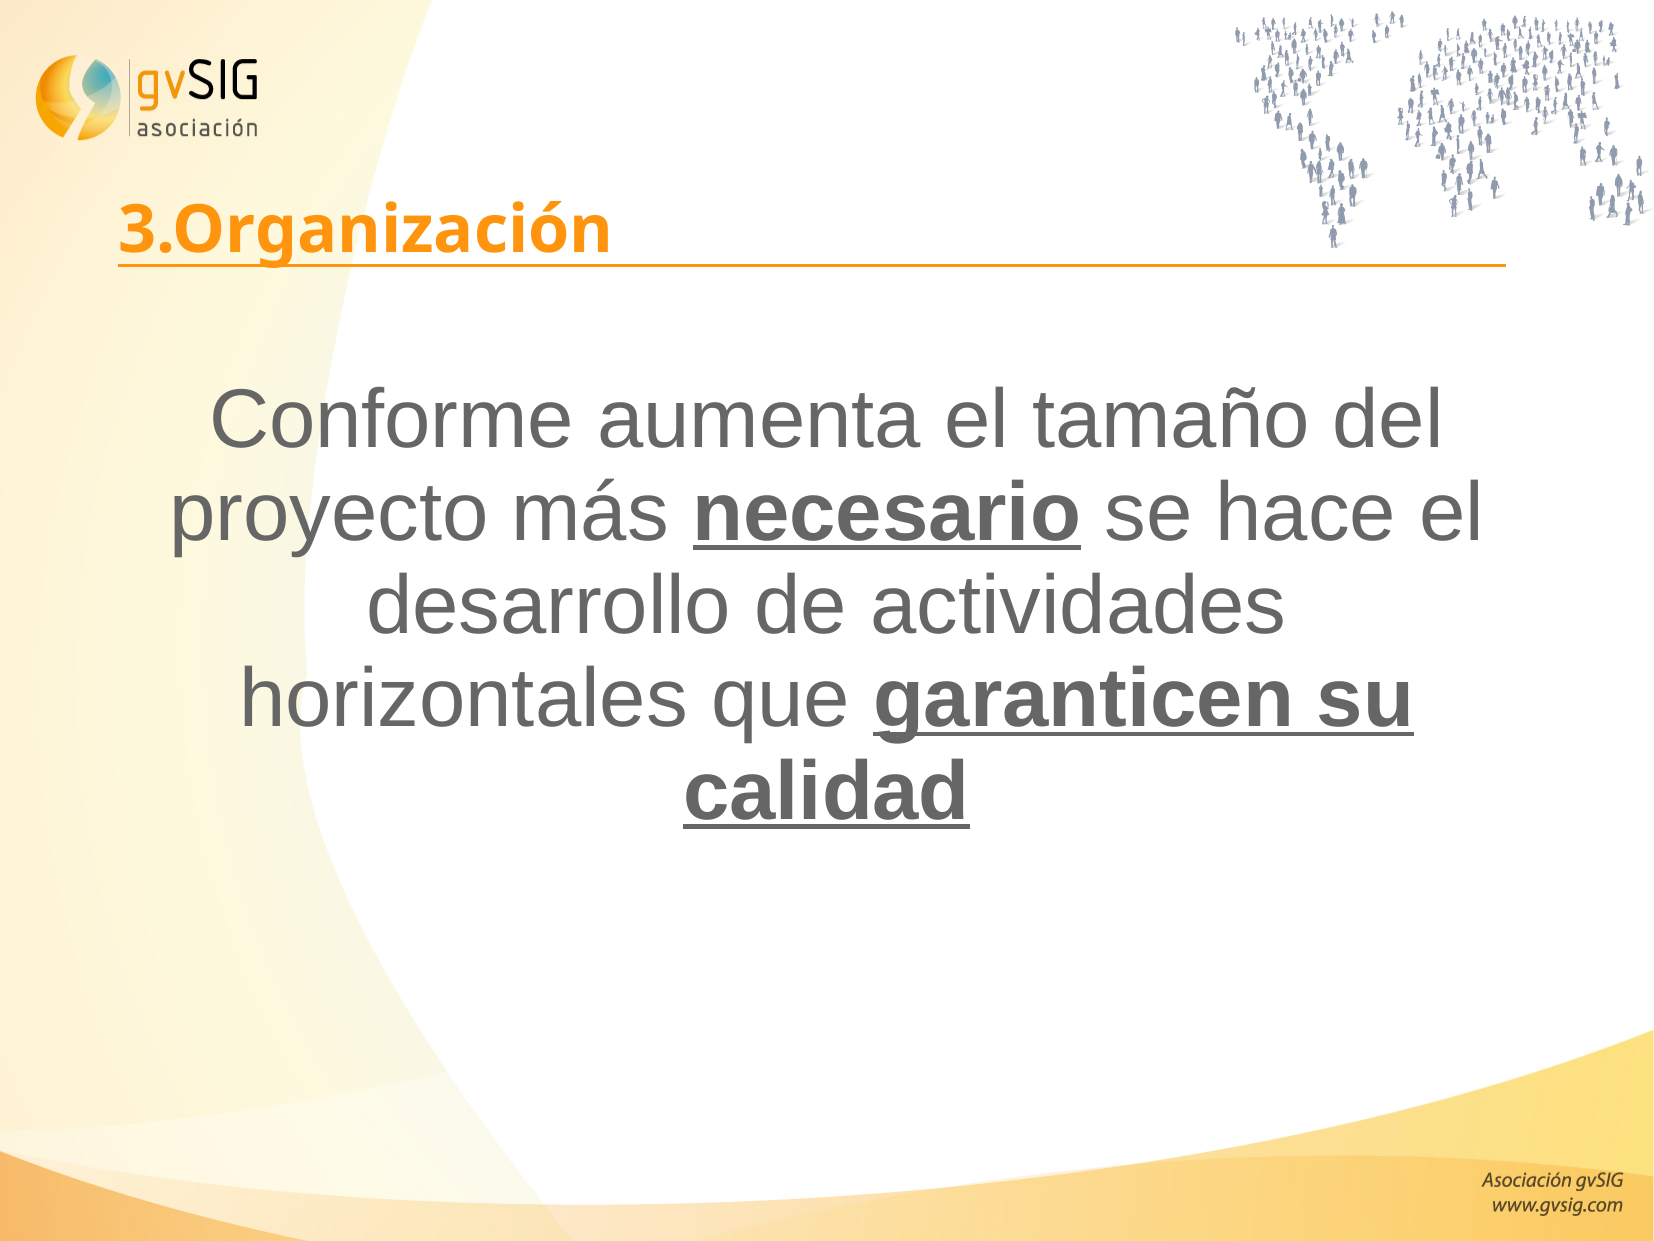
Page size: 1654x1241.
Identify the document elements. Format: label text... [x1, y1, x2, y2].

text_box Conforme aumenta el tamaño del proyecto más necesario se hace el desarrollo de actividades horizontales que garanticen su calidad [147, 365, 1506, 920]
picture [0, 0, 1654, 1241]
title 3.Organización [118, 177, 1607, 276]
